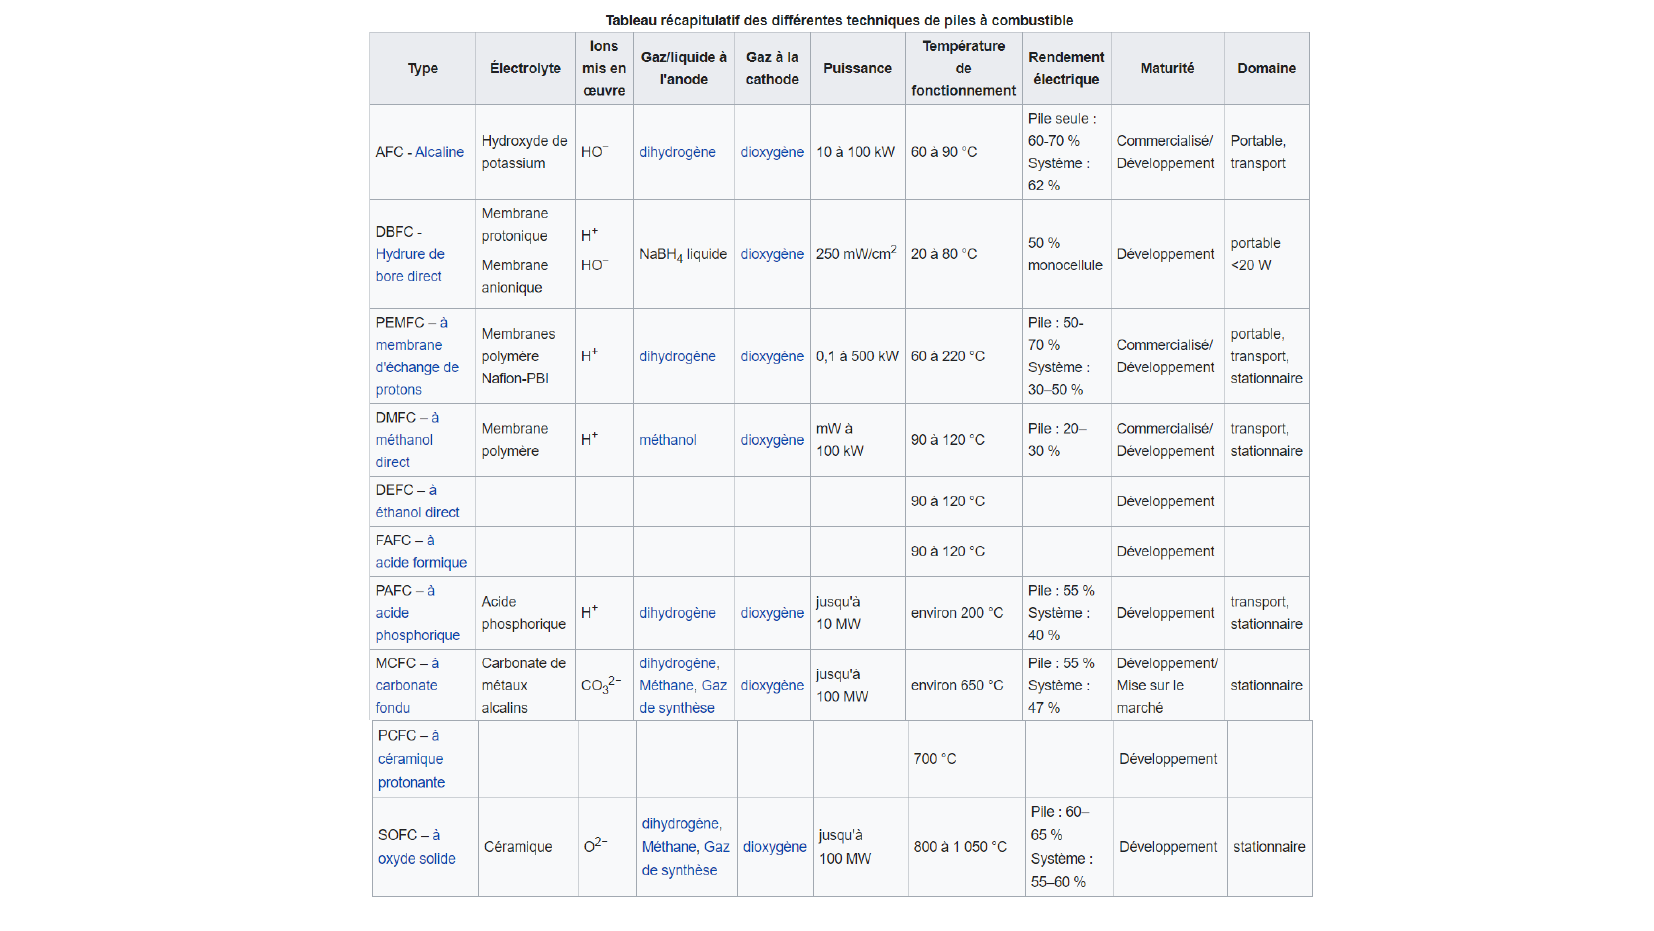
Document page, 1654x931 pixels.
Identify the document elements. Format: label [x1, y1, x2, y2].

picture [354, 9, 1329, 911]
